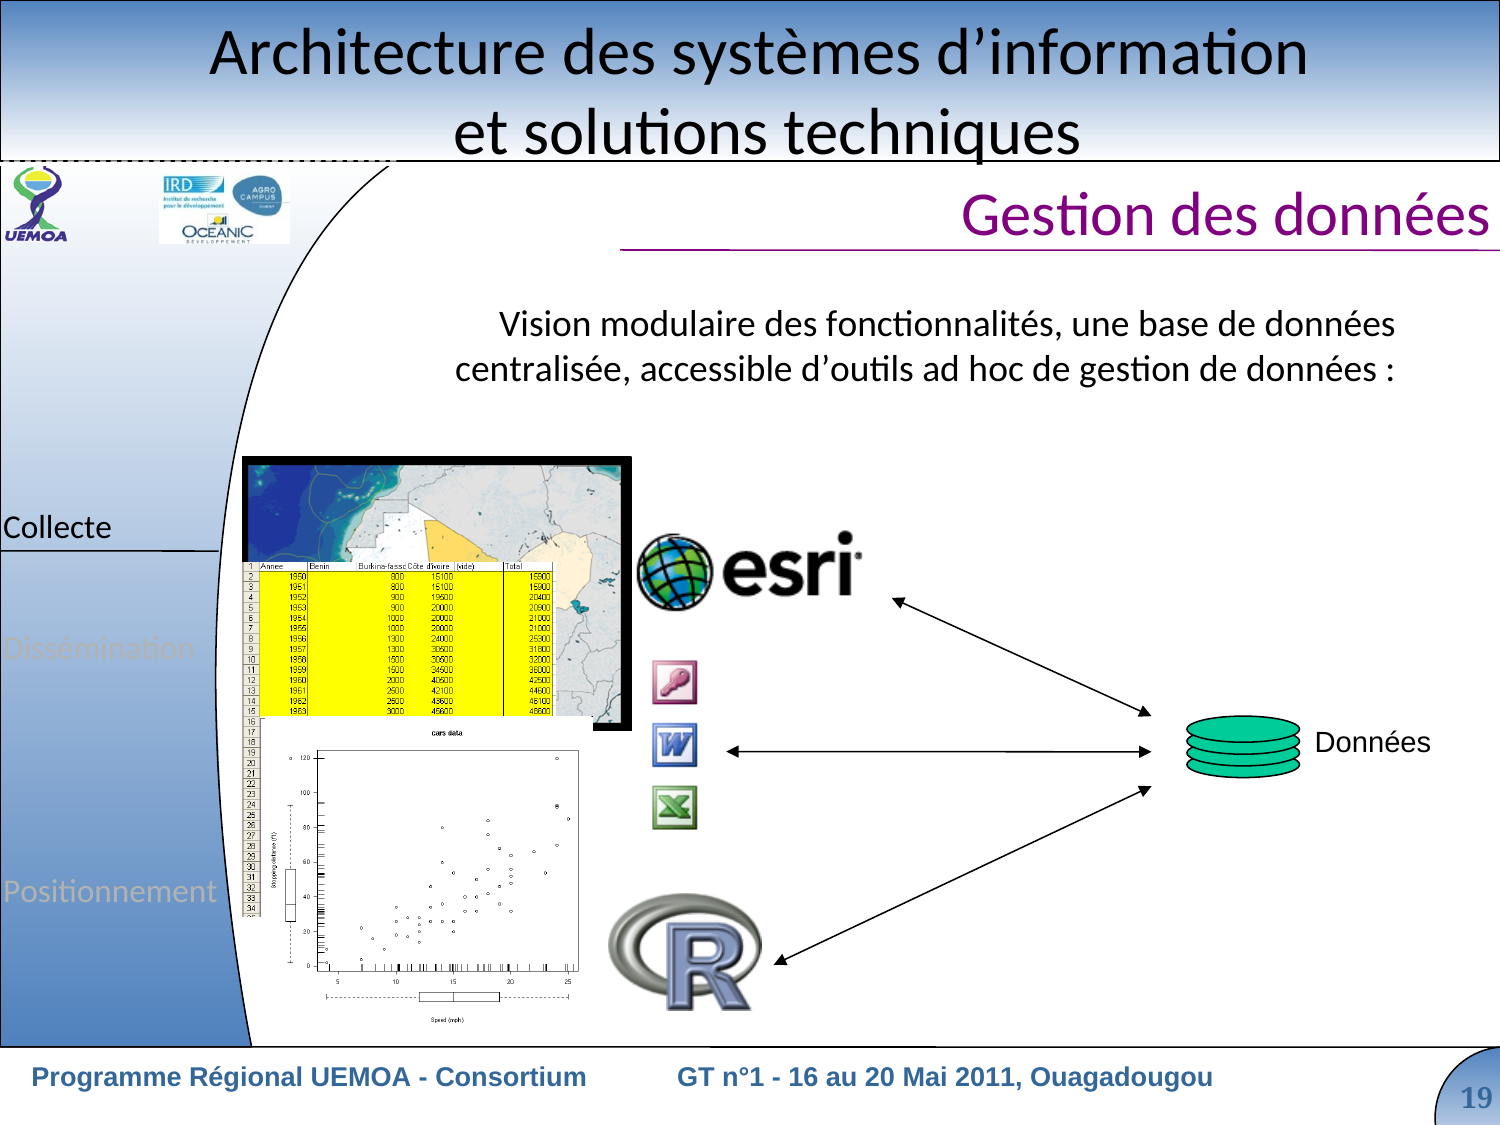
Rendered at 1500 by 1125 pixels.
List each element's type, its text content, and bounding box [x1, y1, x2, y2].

picture [242, 456, 881, 1043]
text_box Données [1299, 716, 1447, 767]
text_box Collecte Dissémination Positionnement [0, 497, 314, 1039]
picture [608, 893, 762, 1011]
text_box Architecture des systèmes d’information et solutions techniques [53, 0, 1483, 161]
picture [643, 645, 707, 833]
text_box Vision modulaire des fonctionnalités, une base de données centralisée, accessible d’outils ad hoc de gestion de données : [407, 290, 1412, 442]
picture [159, 173, 265, 244]
picture [0, 166, 73, 244]
text_box Gestion des données [265, 165, 1500, 256]
